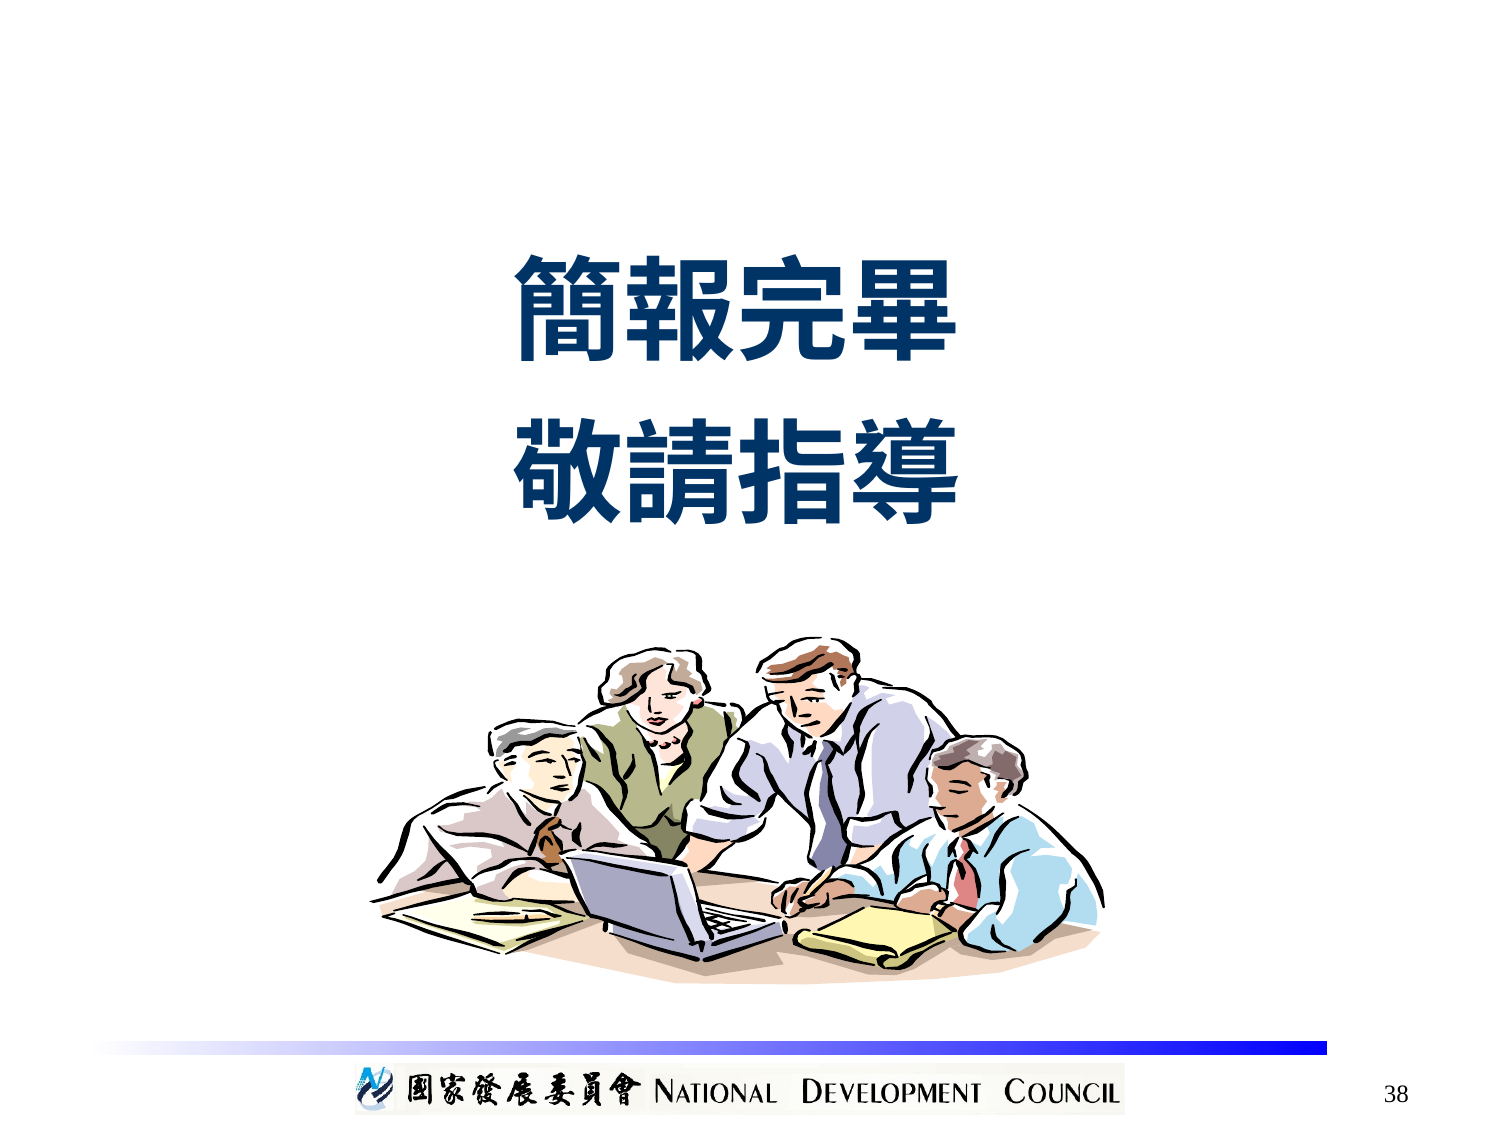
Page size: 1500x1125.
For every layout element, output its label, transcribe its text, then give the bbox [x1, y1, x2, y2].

text_box 簡報完畢 敬請指導 [317, 231, 1155, 544]
picture [360, 633, 1113, 988]
text_box 38 [1368, 1070, 1485, 1106]
